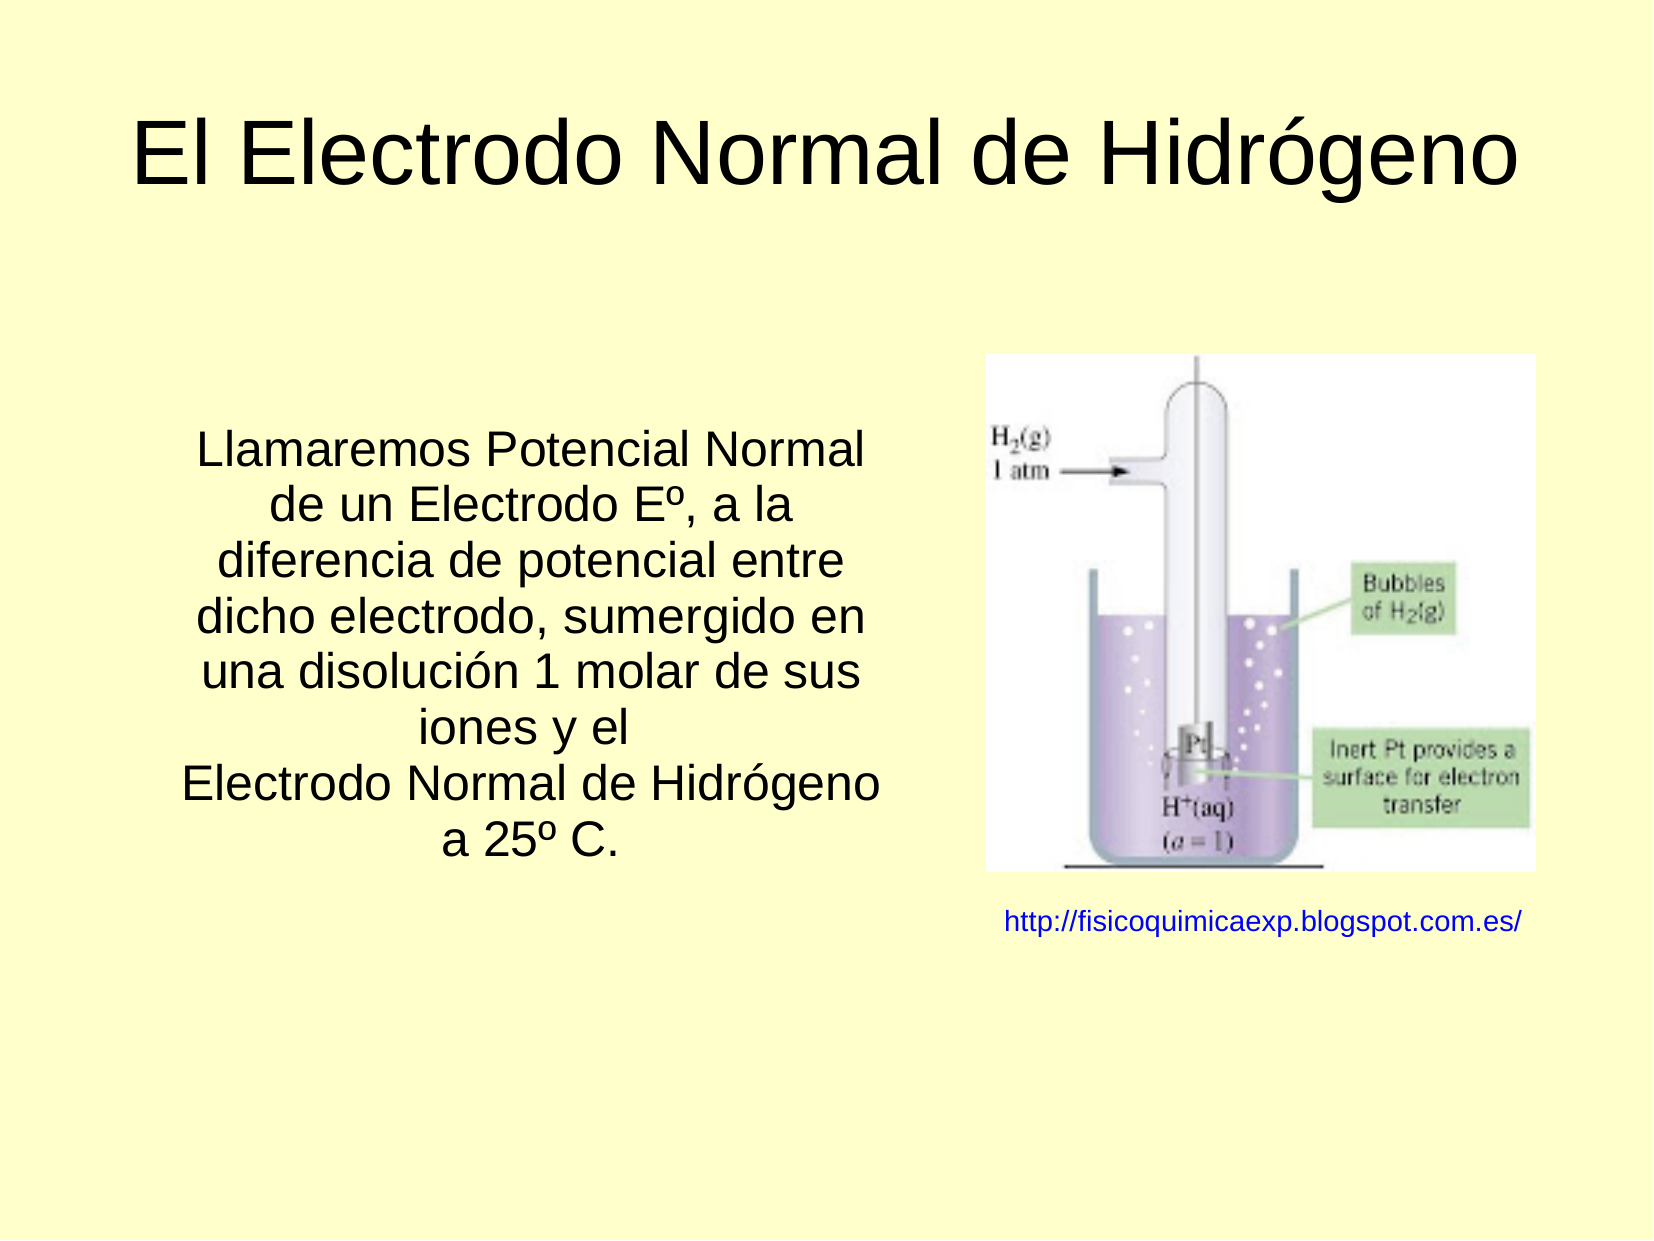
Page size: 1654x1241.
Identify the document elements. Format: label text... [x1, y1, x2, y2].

title El Electrodo Normal de Hidrógeno [82, 49, 1571, 257]
text_box Llamaremos Potencial Normal de un Electrodo Eº, a la diferencia de potencial entre dicho electrodo, sumergido en una disolución 1 molar de sus iones y el Electrodo Normal de Hidrógeno a 25º C. [147, 413, 916, 875]
picture [986, 354, 1536, 872]
text_box http://fisicoquimicaexp.blogspot.com.es/ [989, 897, 1551, 945]
